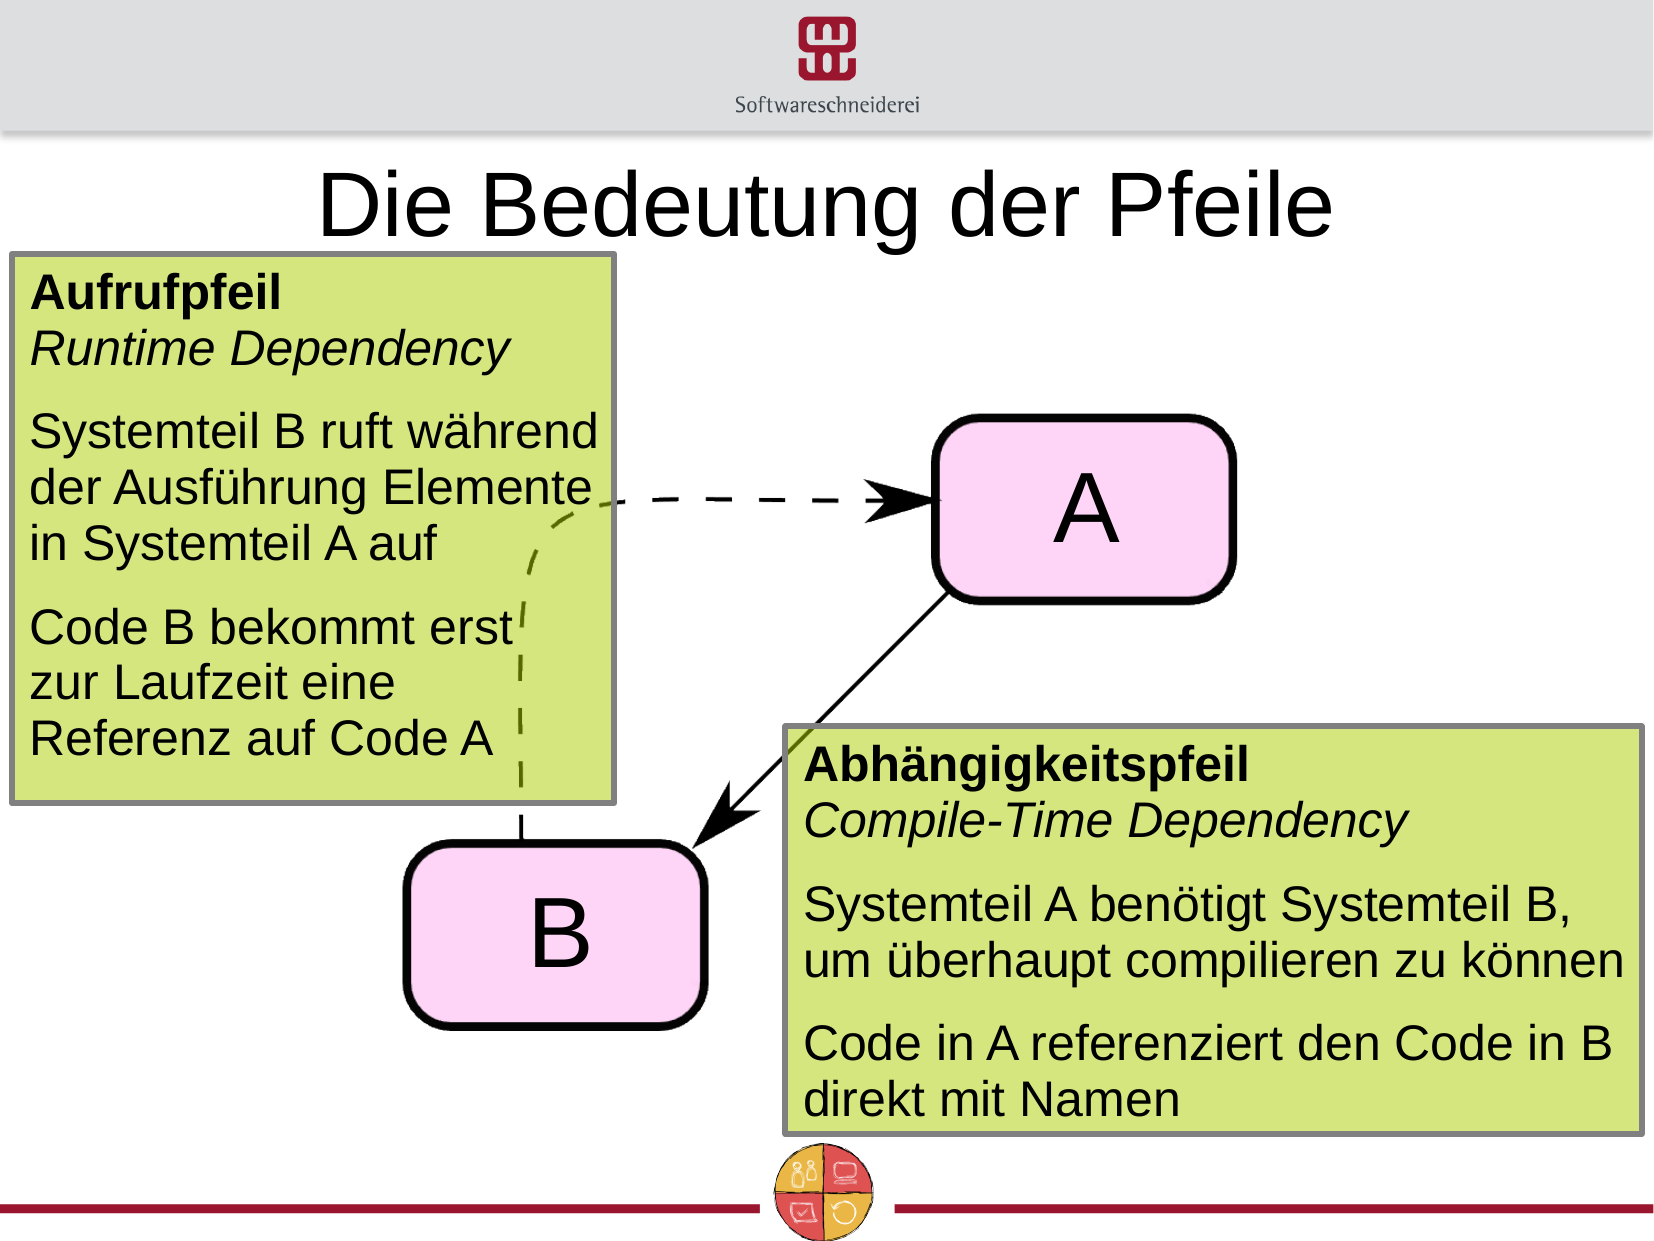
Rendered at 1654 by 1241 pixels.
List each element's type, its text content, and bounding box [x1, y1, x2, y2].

text_box A [1021, 448, 1152, 567]
text_box B [496, 874, 626, 993]
text_box Aufrufpfeil Runtime Dependency Systemteil B ruft während der Ausführung Elemente in Systemteil A auf Code B bekommt erst zur Laufzeit eine Referenz auf Code A [11, 253, 615, 804]
title Die Bedeutung der Pfeile [82, 147, 1571, 257]
picture [0, 0, 1654, 1241]
text_box Abhängigkeitspfeil Compile-Time Dependency Systemteil A benötigt Systemteil B, um überhaupt compilieren zu können Code in A referenziert den Code in B direkt mit Namen [785, 726, 1642, 1134]
